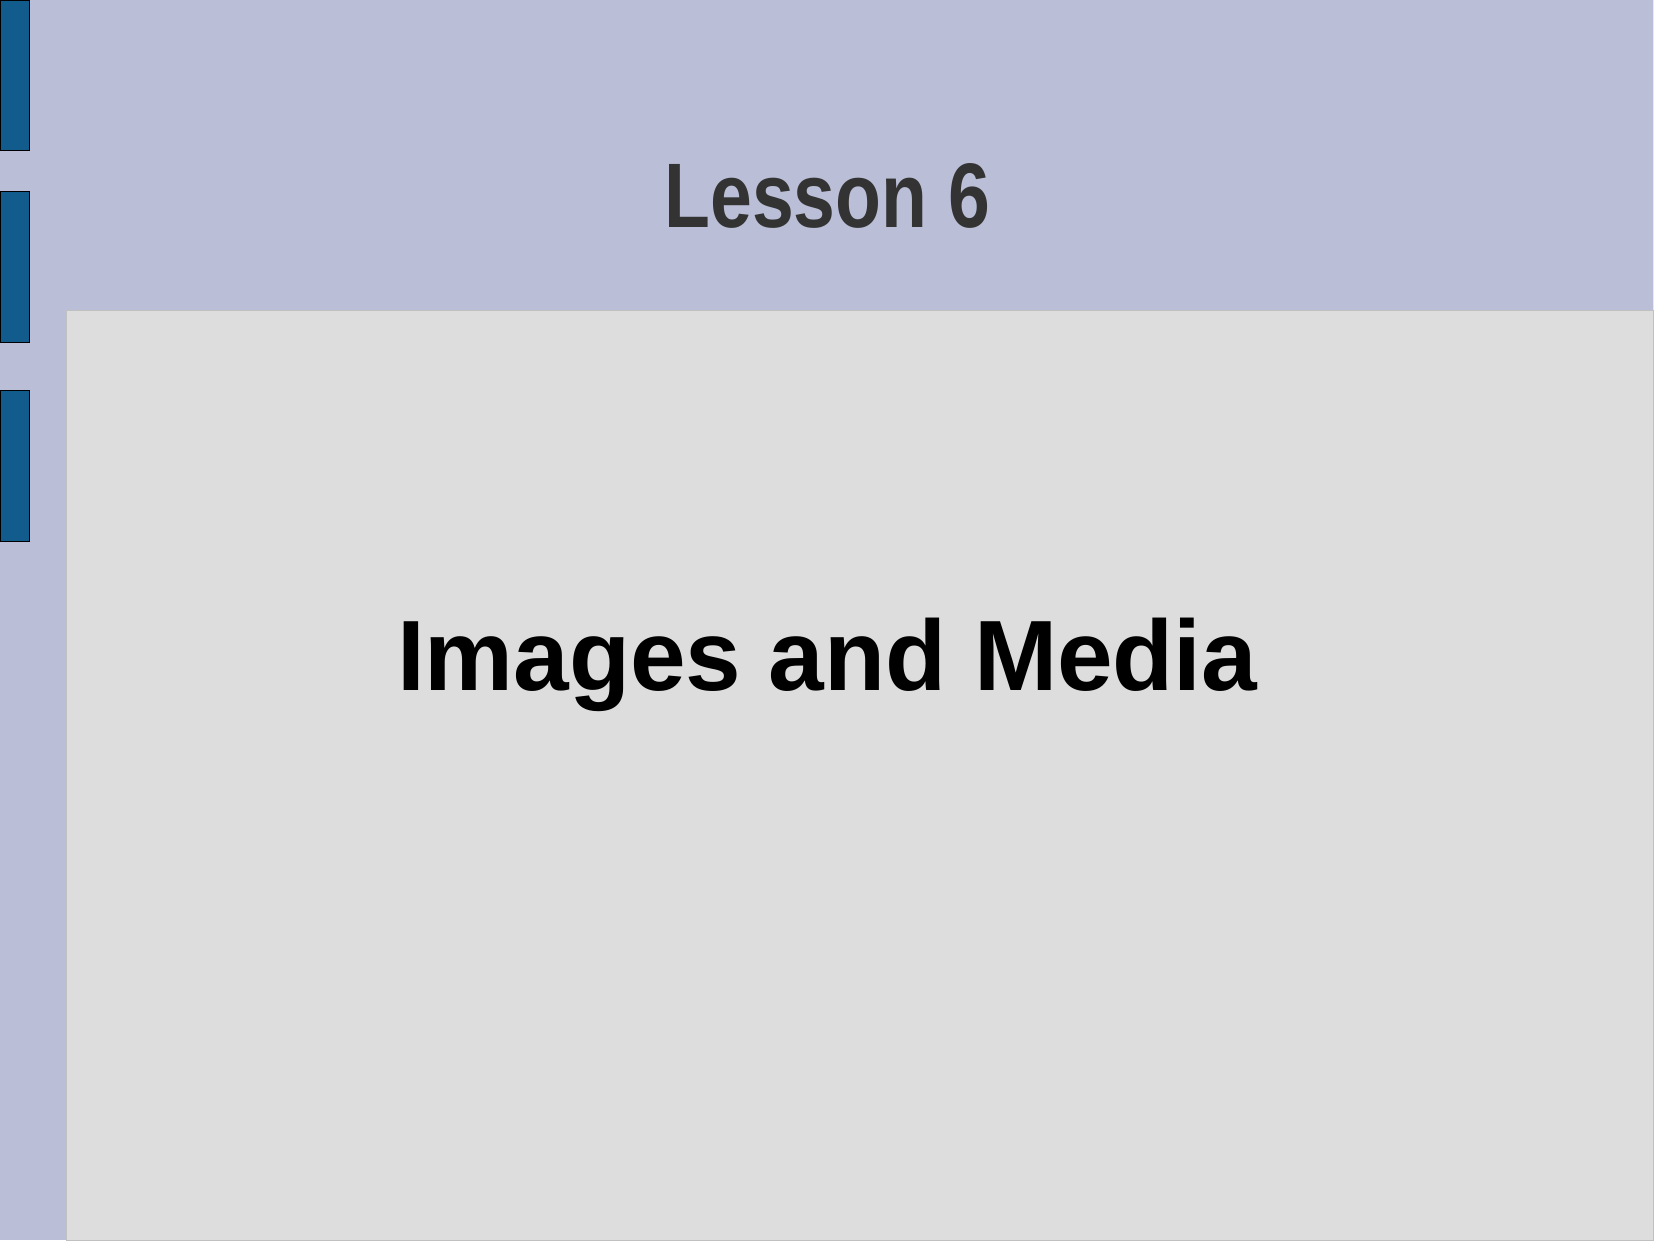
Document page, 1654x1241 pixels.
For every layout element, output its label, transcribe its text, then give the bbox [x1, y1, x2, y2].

list Images and Media [112, 600, 1525, 788]
title Lesson 6 [121, 91, 1534, 299]
